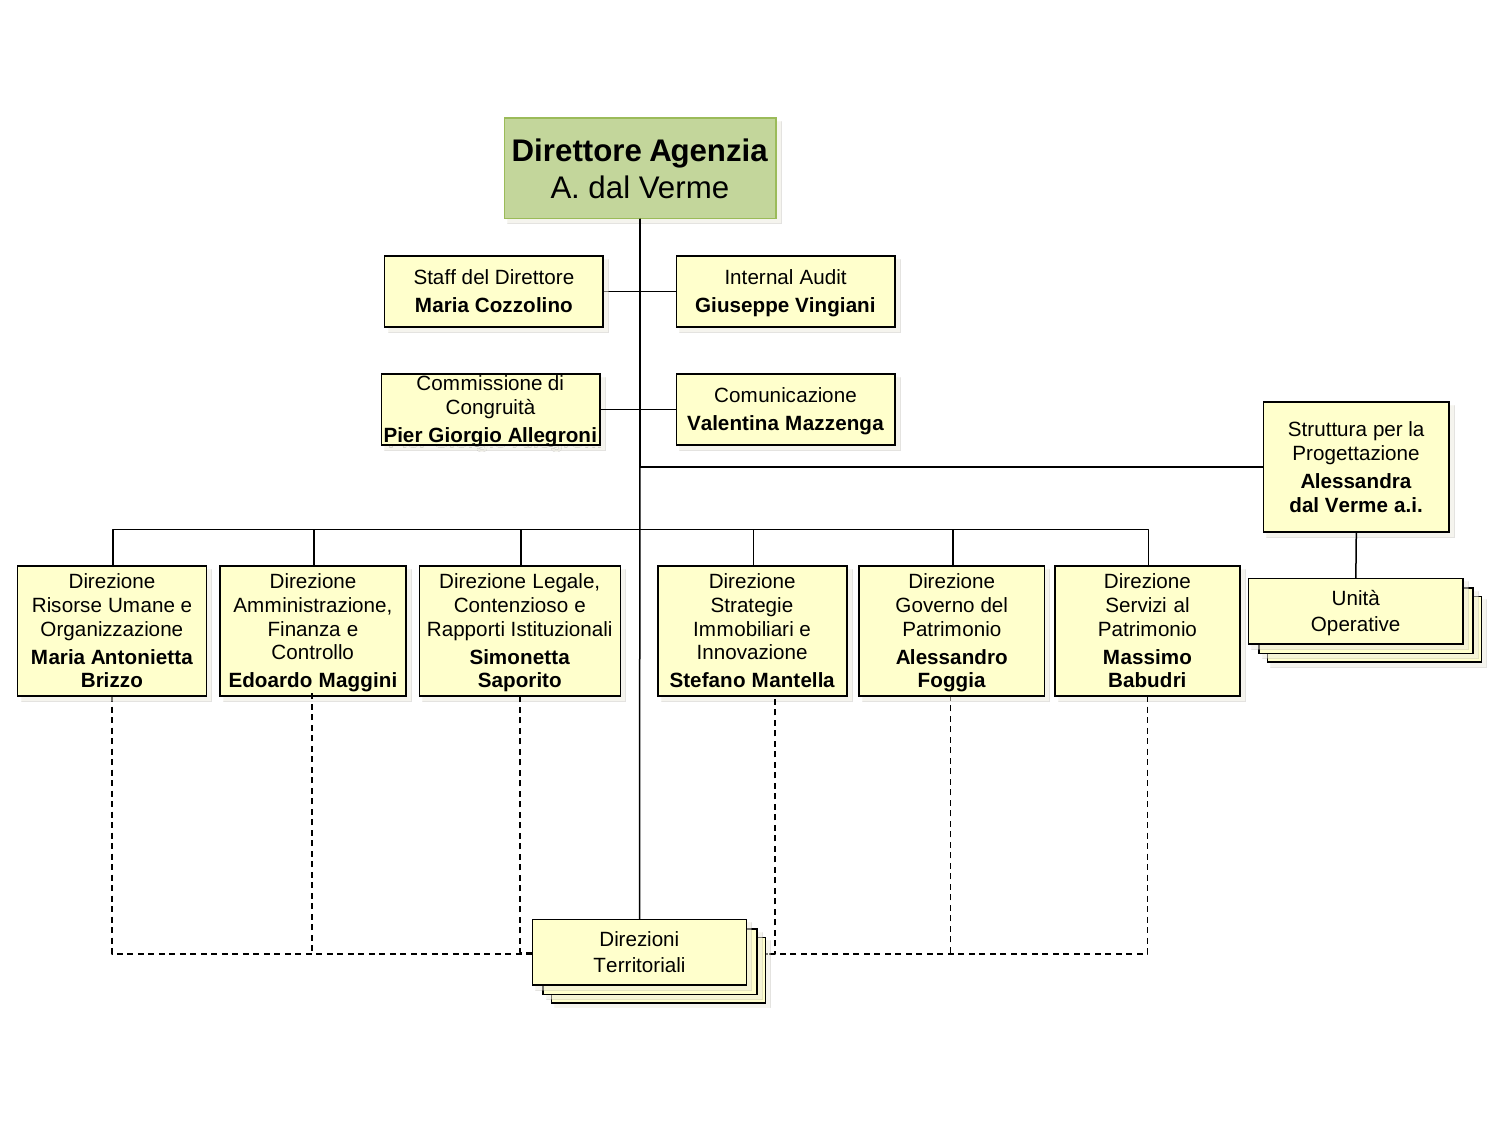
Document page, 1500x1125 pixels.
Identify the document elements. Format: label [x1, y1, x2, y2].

picture [16, 117, 1498, 1008]
